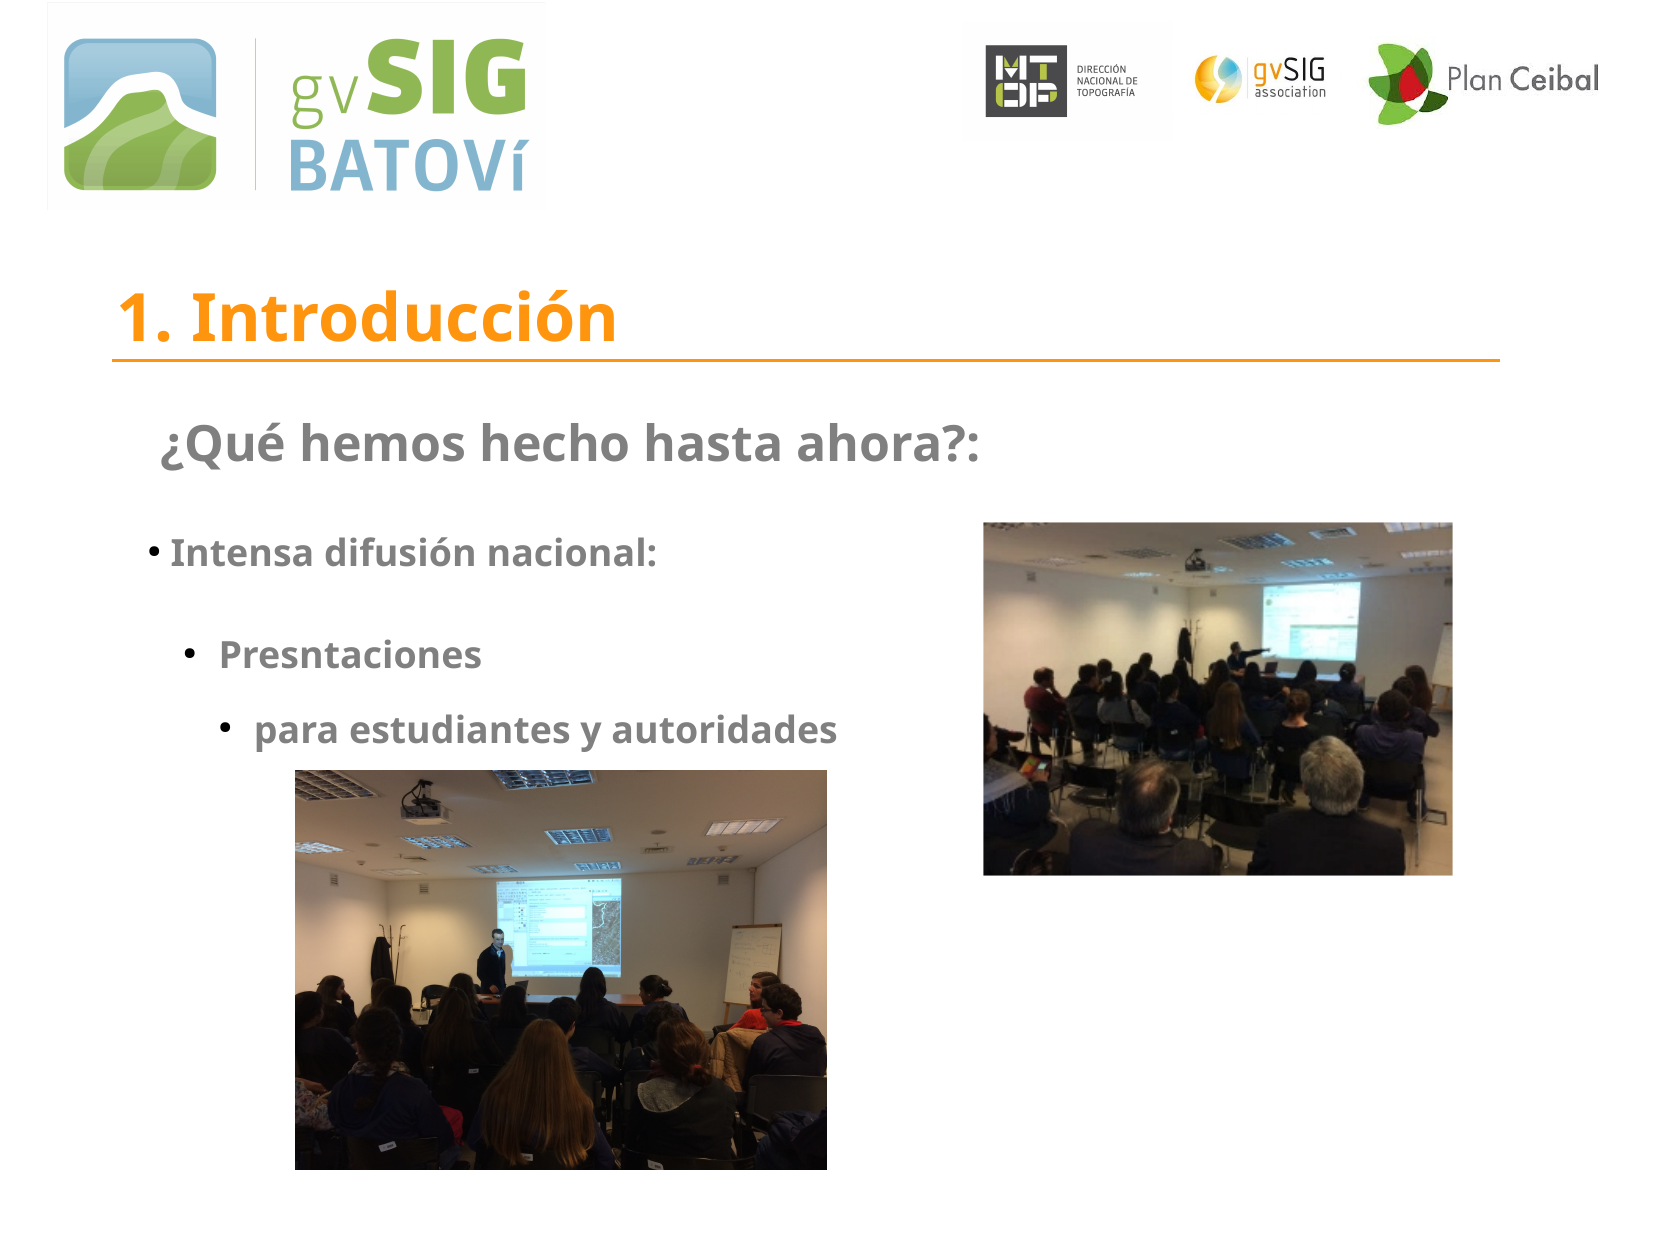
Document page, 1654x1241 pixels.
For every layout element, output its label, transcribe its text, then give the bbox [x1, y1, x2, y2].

picture [968, 507, 1467, 890]
list ¿Qué hemos hecho hasta ahora?: Intensa difusión nacional: Presntaciones para estudiantes y autoridades [147, 407, 1477, 718]
picture [1343, 23, 1626, 142]
picture [962, 21, 1342, 141]
title 1. Introducción [116, 274, 1605, 356]
picture [295, 770, 827, 1170]
